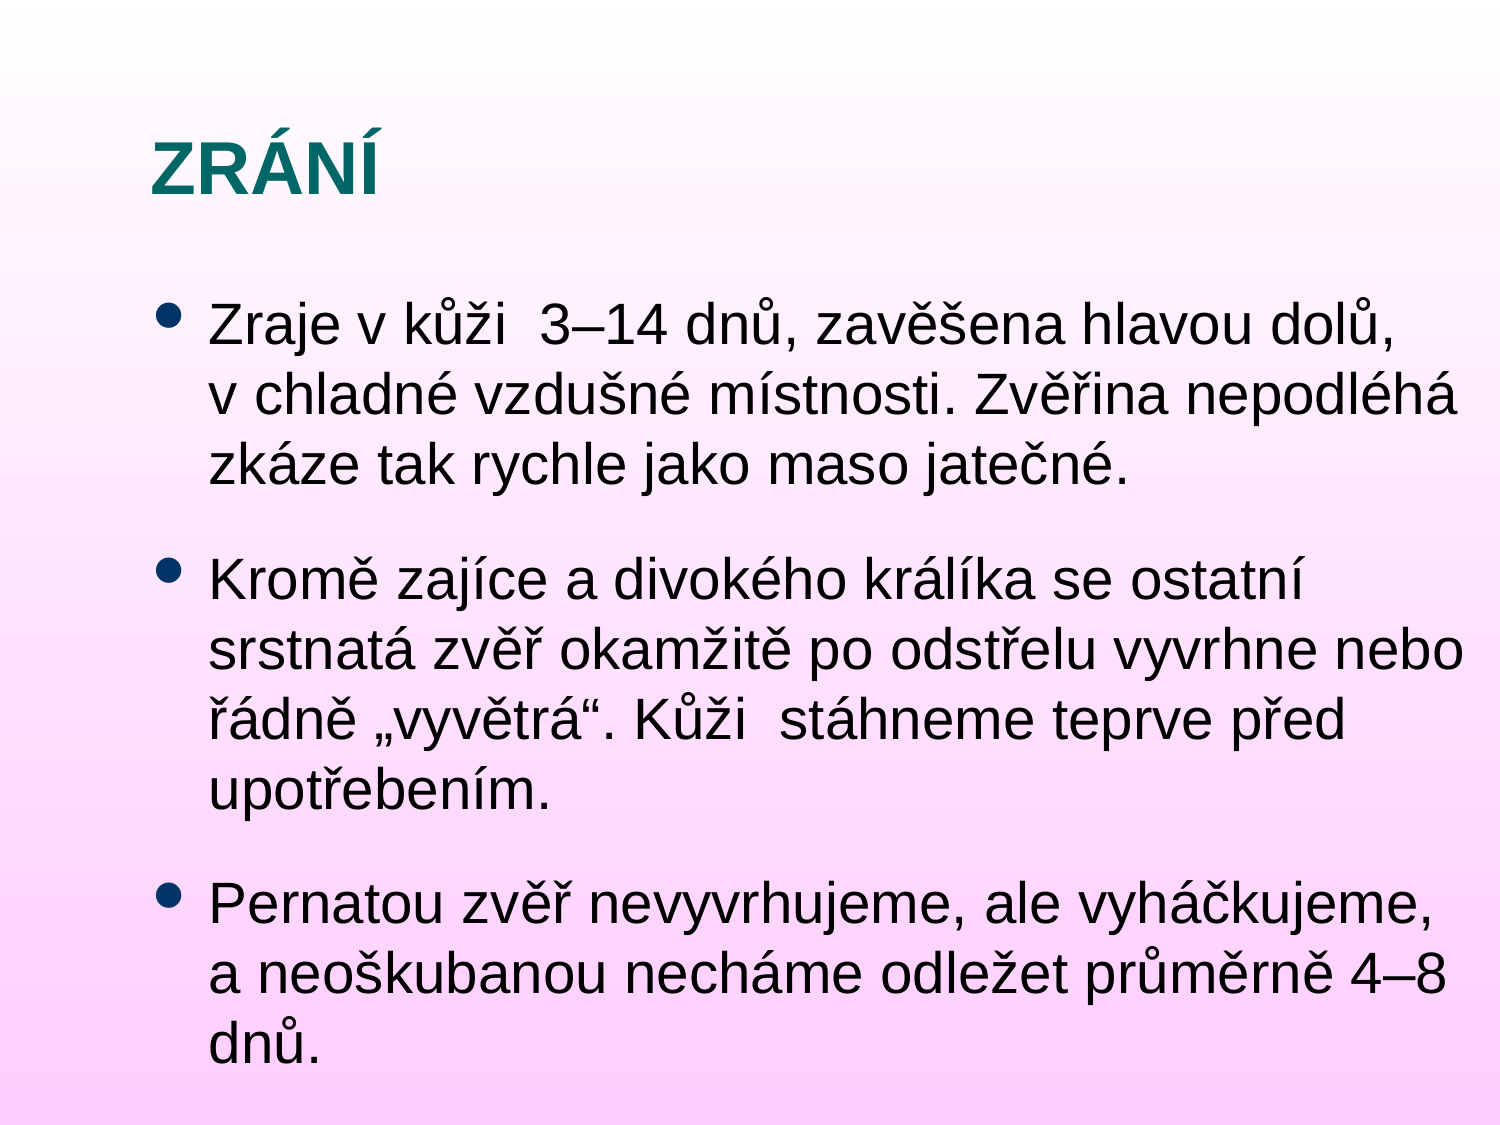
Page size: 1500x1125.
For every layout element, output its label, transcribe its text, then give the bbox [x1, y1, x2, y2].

list Zraje v kůži 3–14 dnů, zavěšena hlavou dolů, v chladné vzdušné místnosti. Zvěřina nepodléhá zkáze tak rychle jako maso jatečné. Kromě zajíce a divokého králíka se ostatní srstnatá zvěř okamžitě po odstřelu vyvrhne nebo řádně „vyvětrá“. Kůži stáhneme teprve před upotřebením. Pernatou zvěř nevyvrhujeme, ale vyháčkujeme, a neoškubanou necháme odležet průměrně 4–8 dnů. [137, 278, 1500, 1125]
title ZRÁNÍ [135, 54, 1413, 219]
